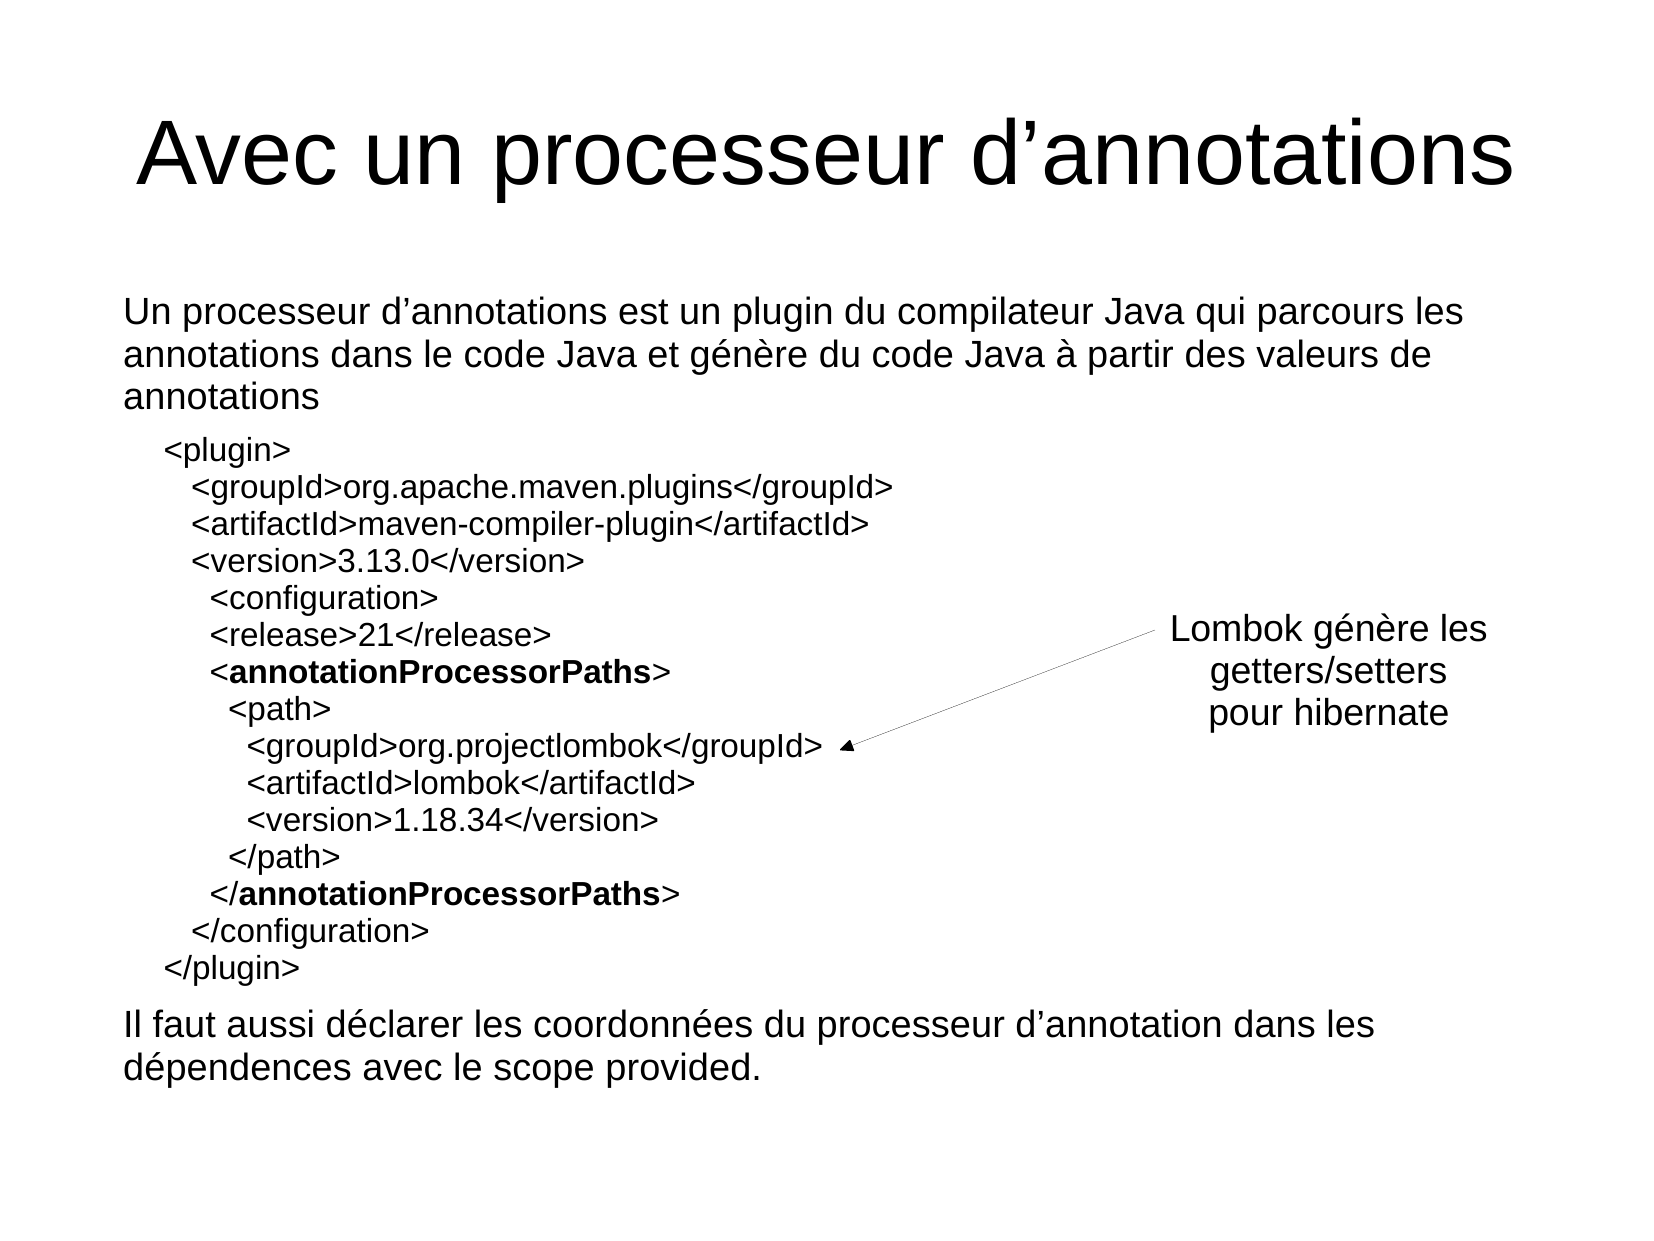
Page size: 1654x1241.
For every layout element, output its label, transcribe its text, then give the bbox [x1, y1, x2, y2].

list Un processeur d’annotations est un plugin du compilateur Java qui parcours les annotations dans le code Java et génère du code Java à partir des valeurs de annotations <plugin> <groupId>org.apache.maven.plugins</groupId> <artifactId>maven-compiler-plugin</artifactId> <version>3.13.0</version> <configuration> <release>21</release> <annotationProcessorPaths> <path> <groupId>org.projectlombok</groupId> <artifactId>lombok</artifactId> <version>1.18.34</version> </path> </annotationProcessorPaths> </configuration> </plugin> Il faut aussi déclarer les coordonnées du processeur d’annotation dans les dépendences avec le scope provided. [82, 290, 1571, 1096]
text_box Lombok génère les getters/setters pour hibernate [1155, 600, 1504, 741]
title Avec un processeur d’annotations [82, 49, 1571, 257]
